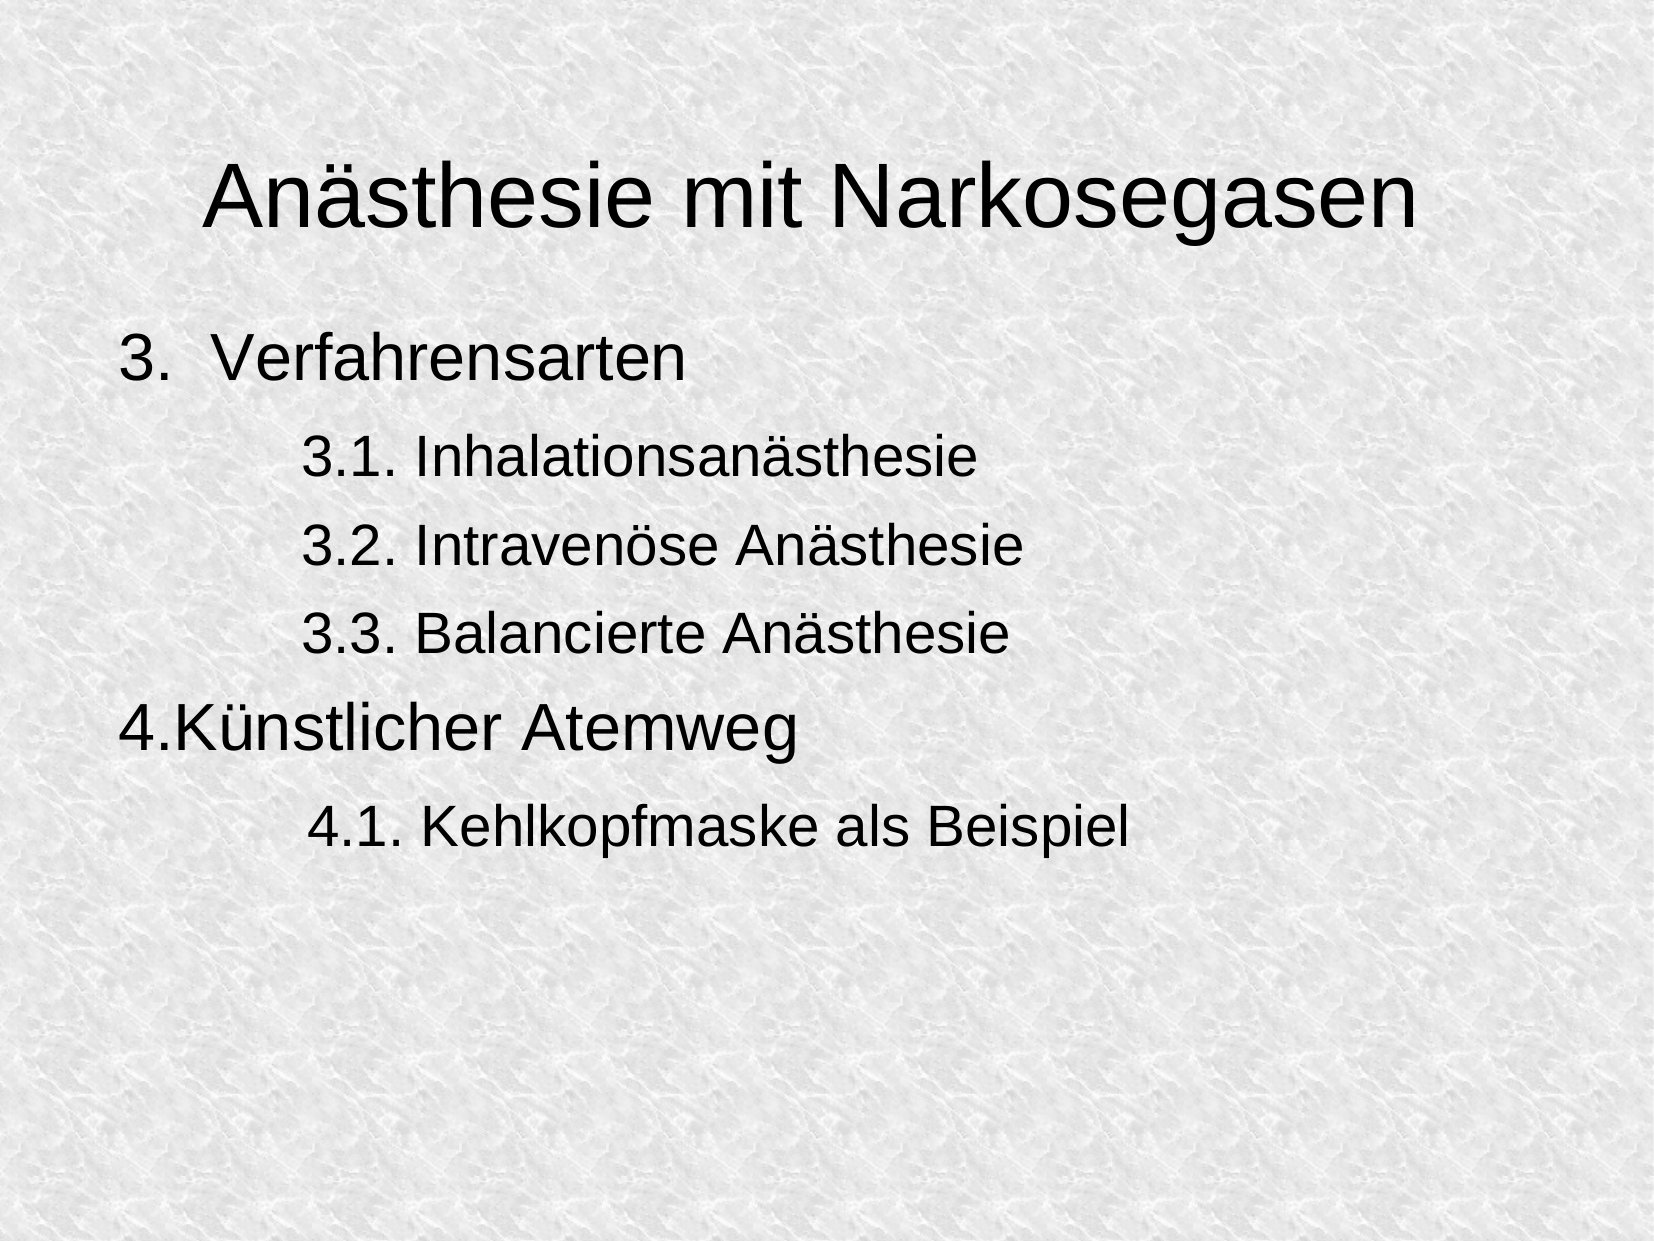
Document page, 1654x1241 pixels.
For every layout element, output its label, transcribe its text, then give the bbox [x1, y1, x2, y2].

picture [0, 0, 1654, 1241]
list Verfahrensarten Inhalationsanästhesie Intravenöse Anästhesie Balancierte Anästhesie Künstlicher Atemweg Kehlkopfmaske als Beispiel [118, 319, 1571, 1016]
title Anästhesie mit Narkosegasen [118, 112, 1506, 281]
